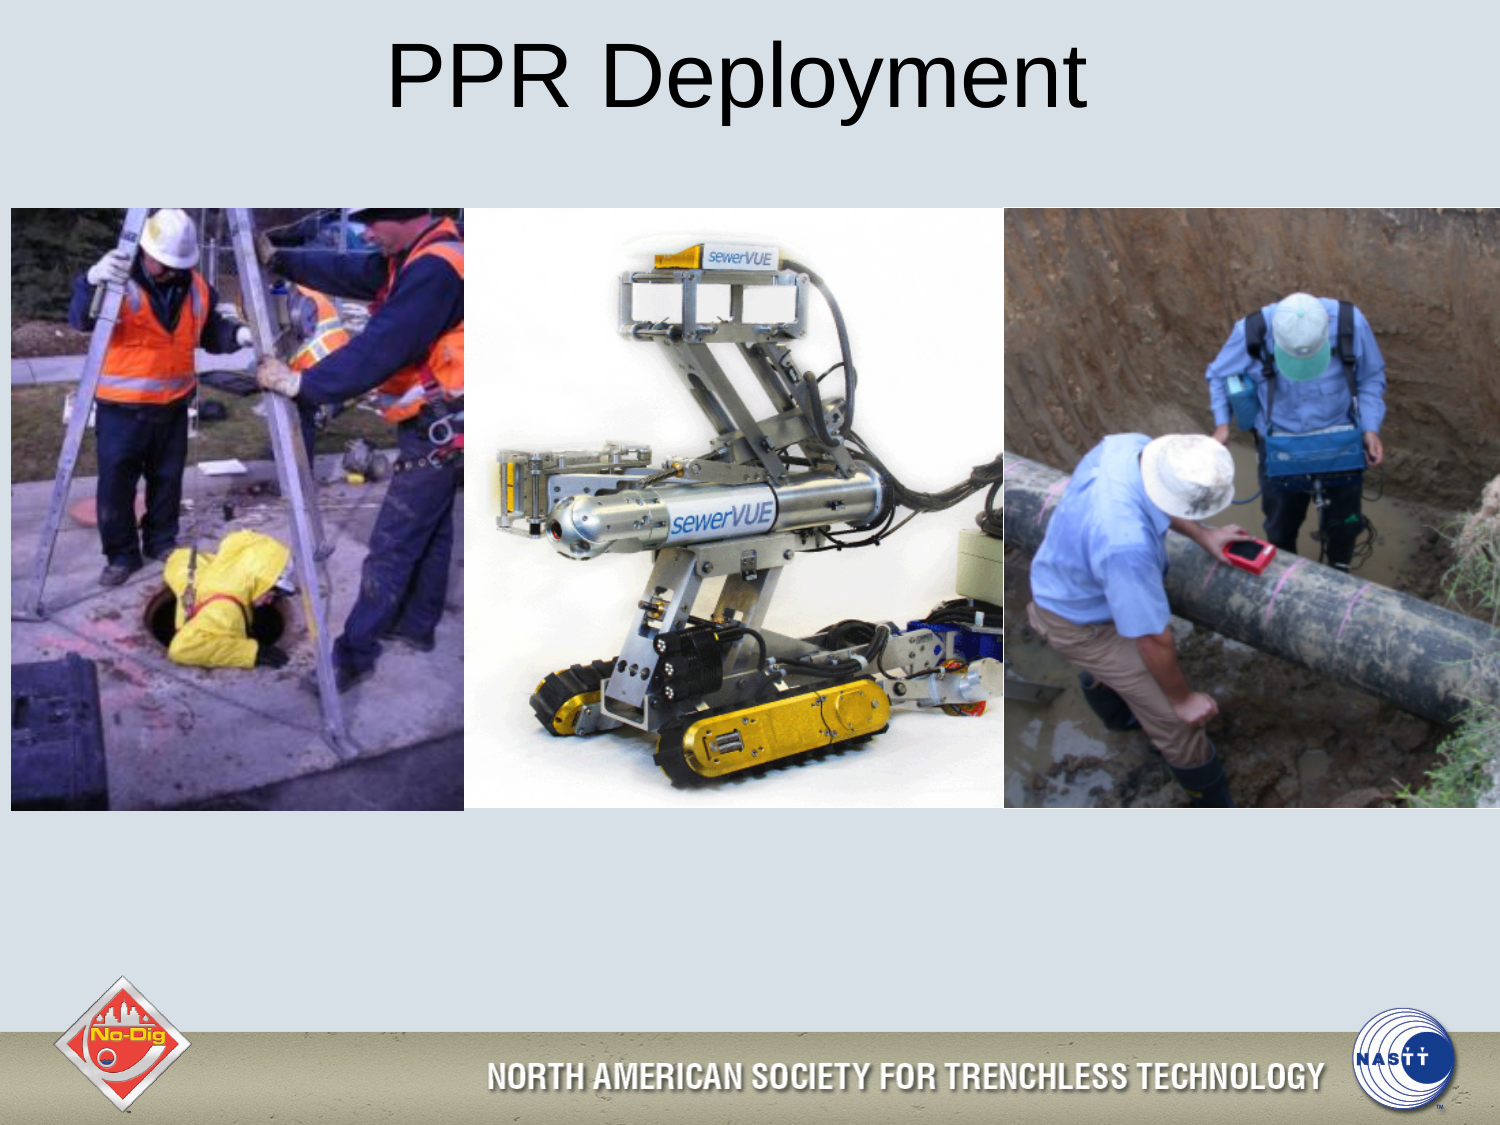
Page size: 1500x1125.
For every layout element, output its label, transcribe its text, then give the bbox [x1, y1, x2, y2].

text_box PPR Deployment [75, 0, 1400, 146]
picture [0, 0, 1500, 1125]
picture [1004, 208, 1500, 808]
